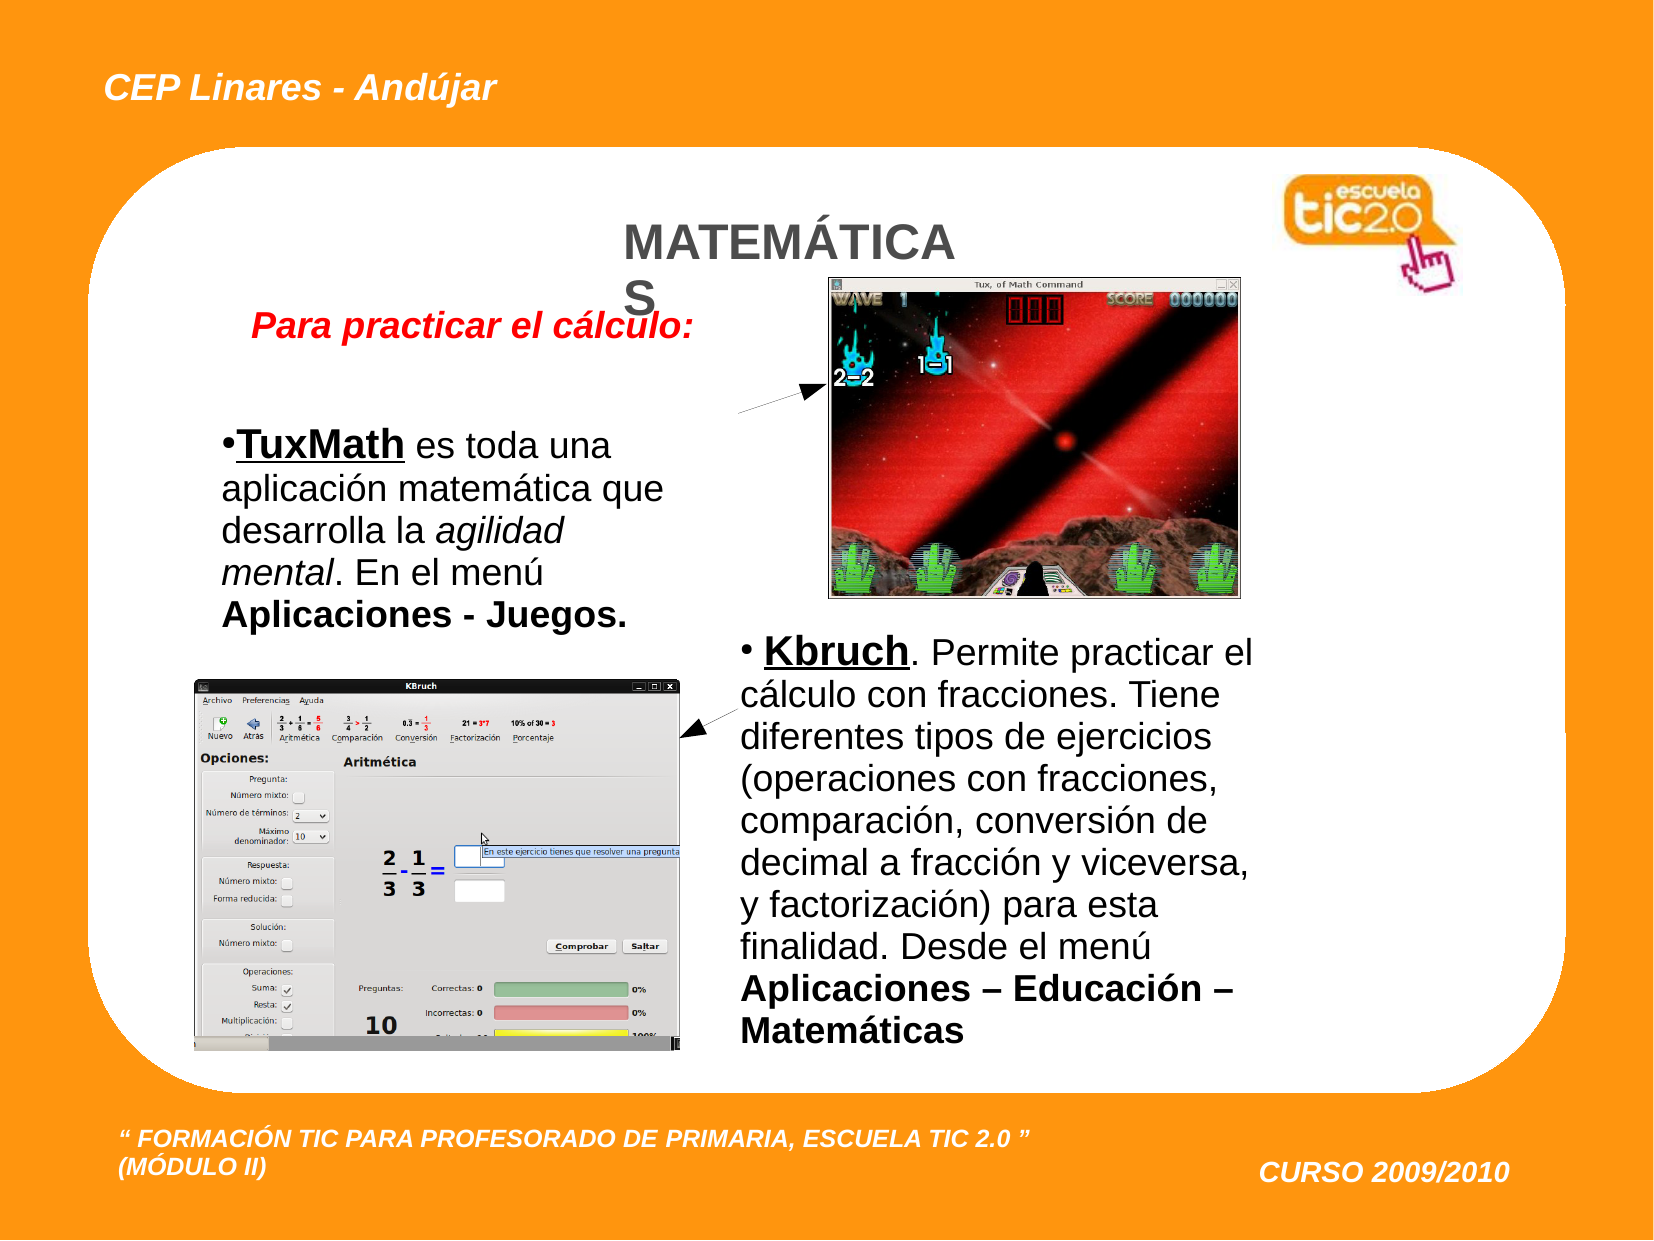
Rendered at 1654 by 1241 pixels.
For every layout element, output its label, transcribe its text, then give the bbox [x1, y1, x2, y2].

text_box Para practicar el cálculo: [236, 297, 710, 356]
text_box TuxMath es toda una aplicación matemática que desarrolla la agilidad mental. En el menú Aplicaciones - Juegos. [206, 413, 680, 646]
picture [194, 679, 680, 1051]
text_box Kbruch. Permite practicar el cálculo con fracciones. Tiene diferentes tipos de ejercicios (operaciones con fracciones, comparación, conversión de decimal a fracción y viceversa, y factorización) para esta finalidad. Desde el menú Aplicaciones – Educación – Matemáticas [725, 619, 1270, 1063]
picture [828, 277, 1241, 599]
text_box MATEMÁTICAS [609, 206, 1004, 279]
picture [1272, 174, 1463, 296]
